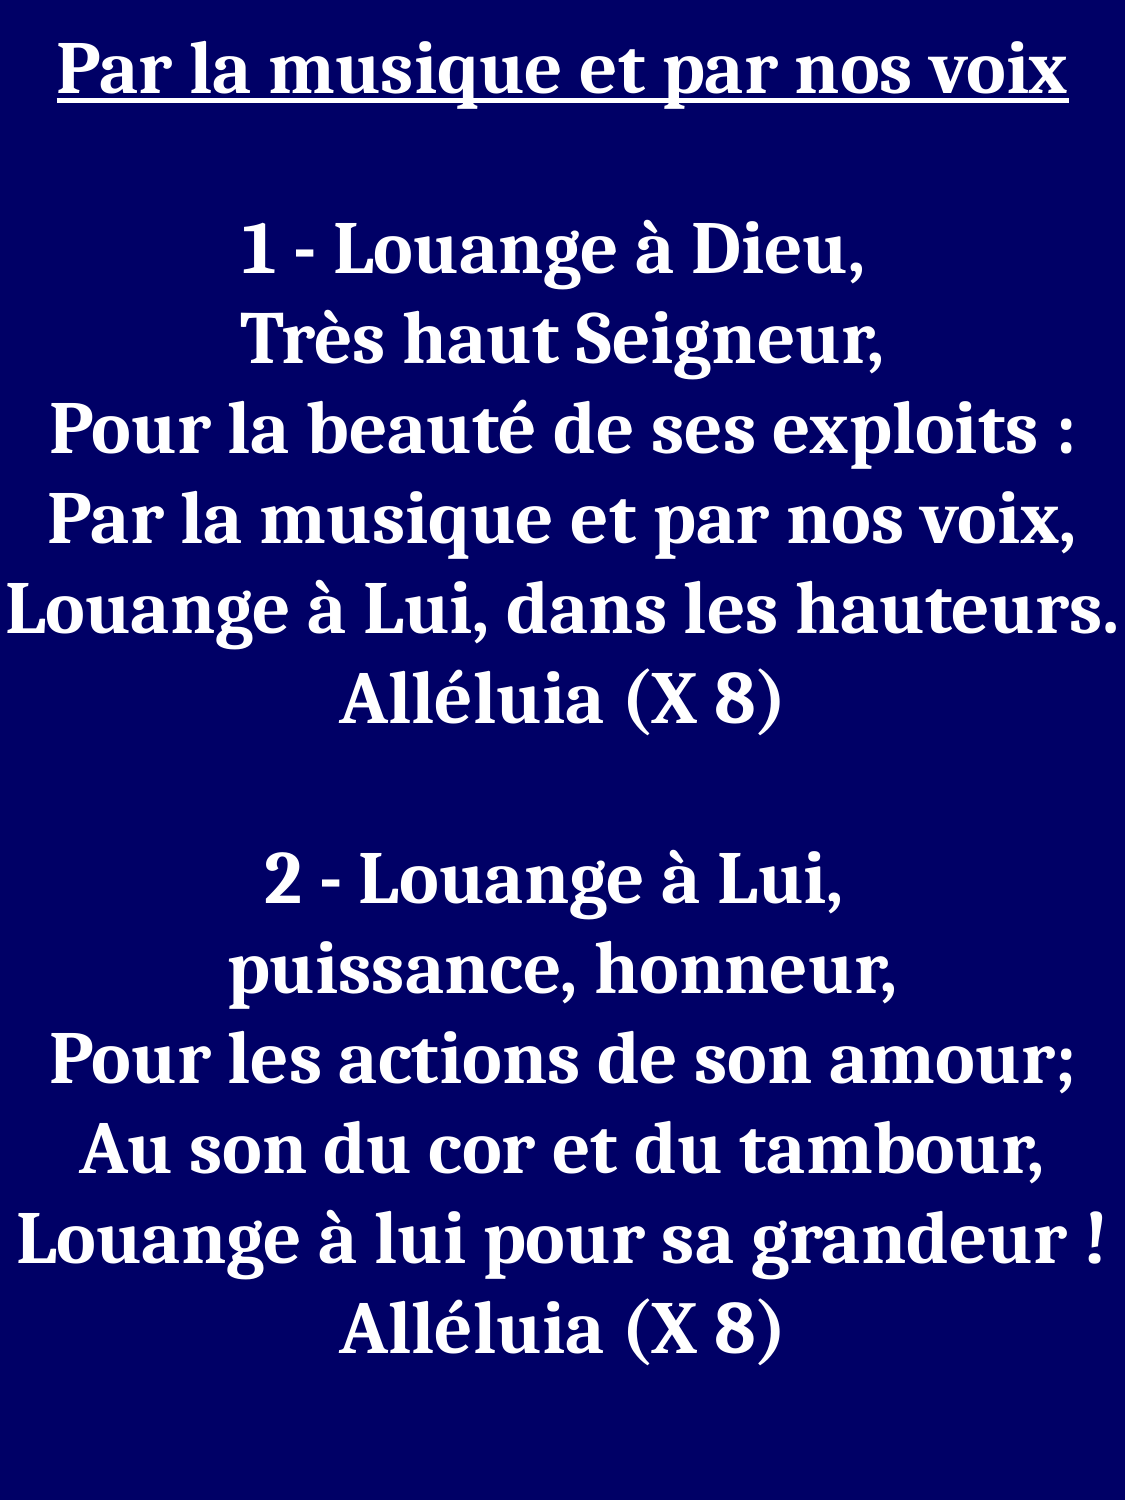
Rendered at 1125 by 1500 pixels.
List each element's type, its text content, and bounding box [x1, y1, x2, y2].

text_box Par la musique et par nos voix 1 - Louange à Dieu, Très haut Seigneur, Pour la beauté de ses exploits : Par la musique et par nos voix, Louange à Lui, dans les hauteurs. Alléluia (X 8) 2 - Louange à Lui, puissance, honneur, Pour les actions de son amour; Au son du cor et du tambour, Louange à lui pour sa grandeur ! Alléluia (X 8) [0, 10, 1125, 1264]
